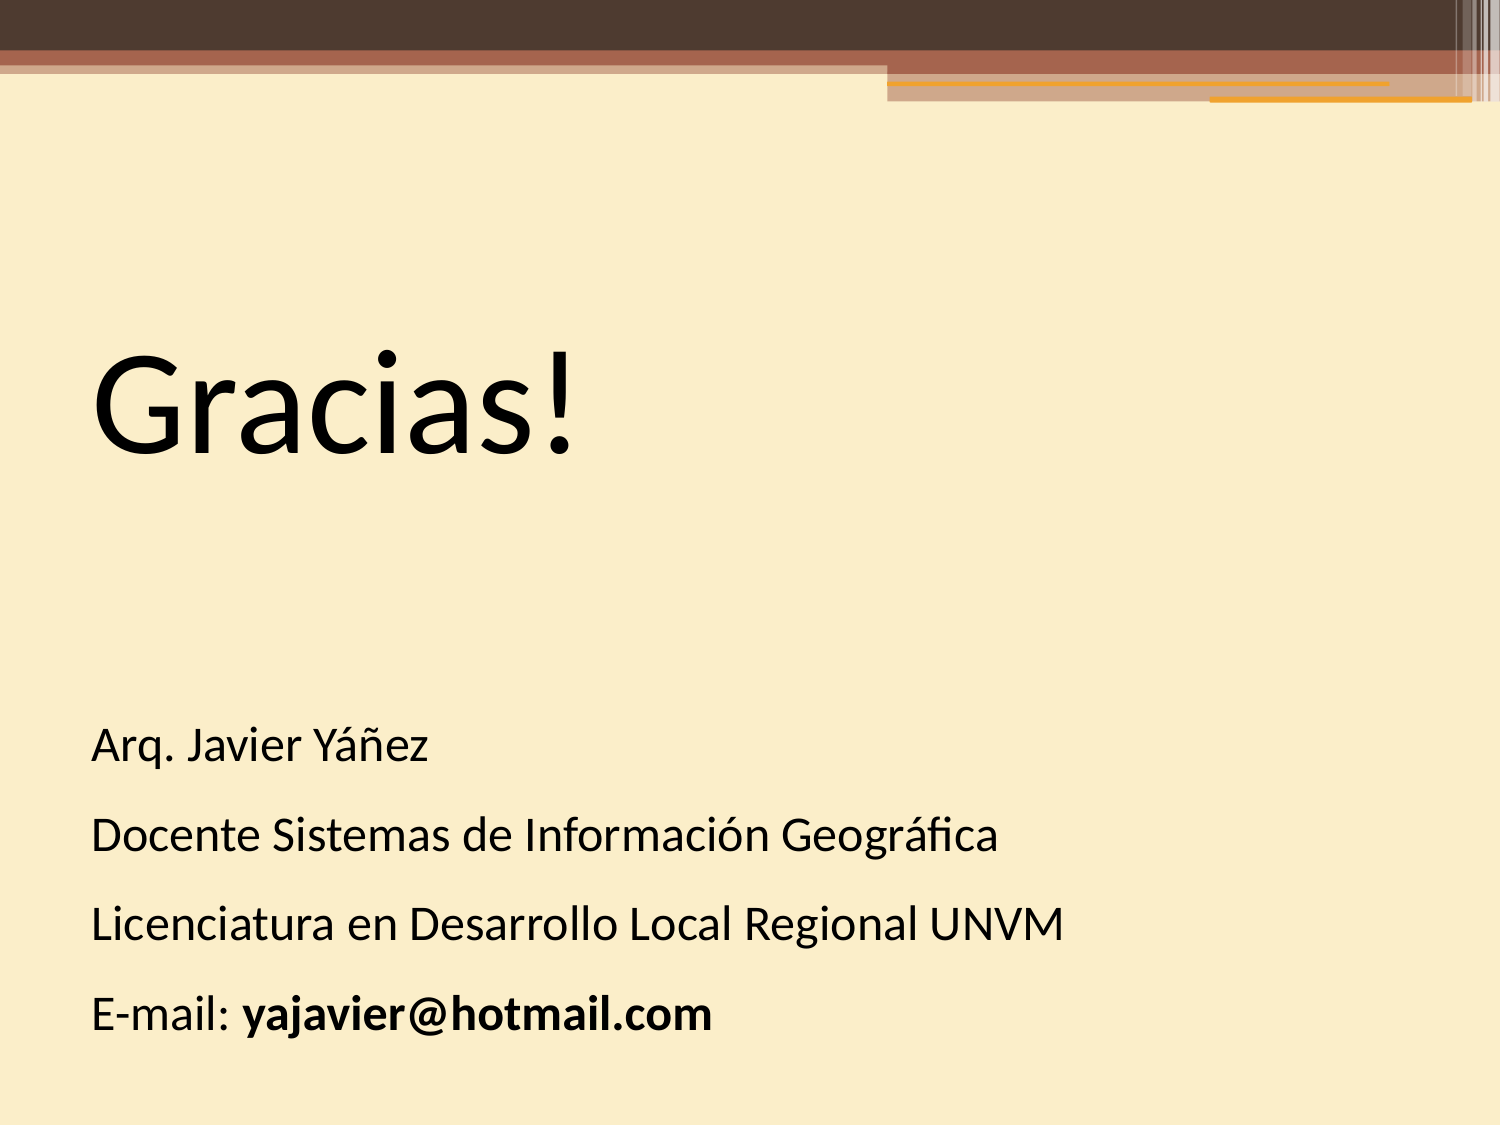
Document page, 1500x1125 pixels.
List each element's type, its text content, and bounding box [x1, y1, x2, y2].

list Gracias! Arq. Javier Yáñez Docente Sistemas de Información Geográfica Licenciatura en Desarrollo Local Regional UNVM E-mail: yajavier@hotmail.com [76, 196, 1427, 939]
